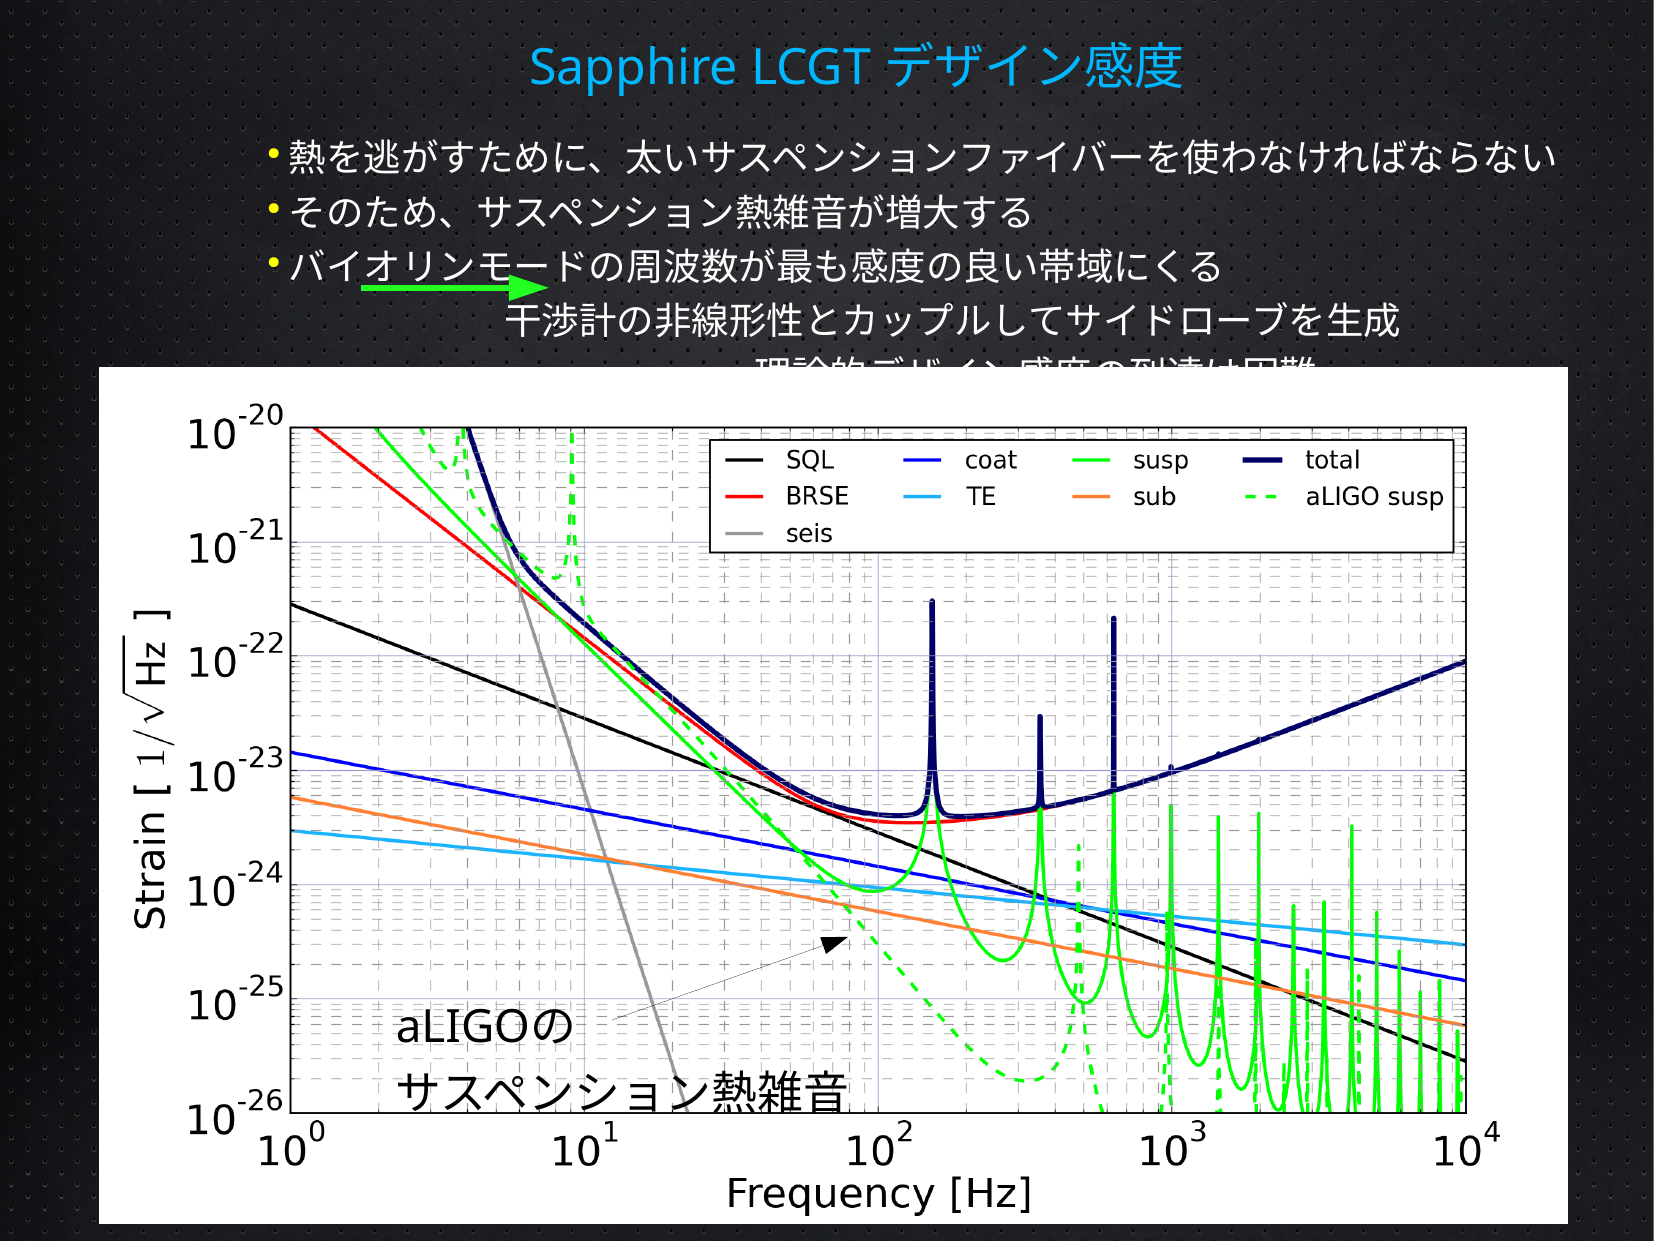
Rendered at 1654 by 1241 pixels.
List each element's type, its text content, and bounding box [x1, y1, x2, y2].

text_box aLIGOの サスペンション熱雑音 [381, 982, 828, 1089]
text_box 熱を逃がすために、太いサスペンションファイバーを使わなければならない そのため、サスペンション熱雑音が増大する バイオリンモードの周波数が最も感度の良い帯域にくる 干渉計の非線形性とカップルしてサイドローブを生成 理論的デザイン感度の到達は困難 特にインスパイラルレンジには致命的ダメージの可能性も [252, 120, 1506, 361]
text_box Sapphire LCGT デザイン感度 [514, 18, 1163, 84]
picture [0, 0, 1654, 1241]
